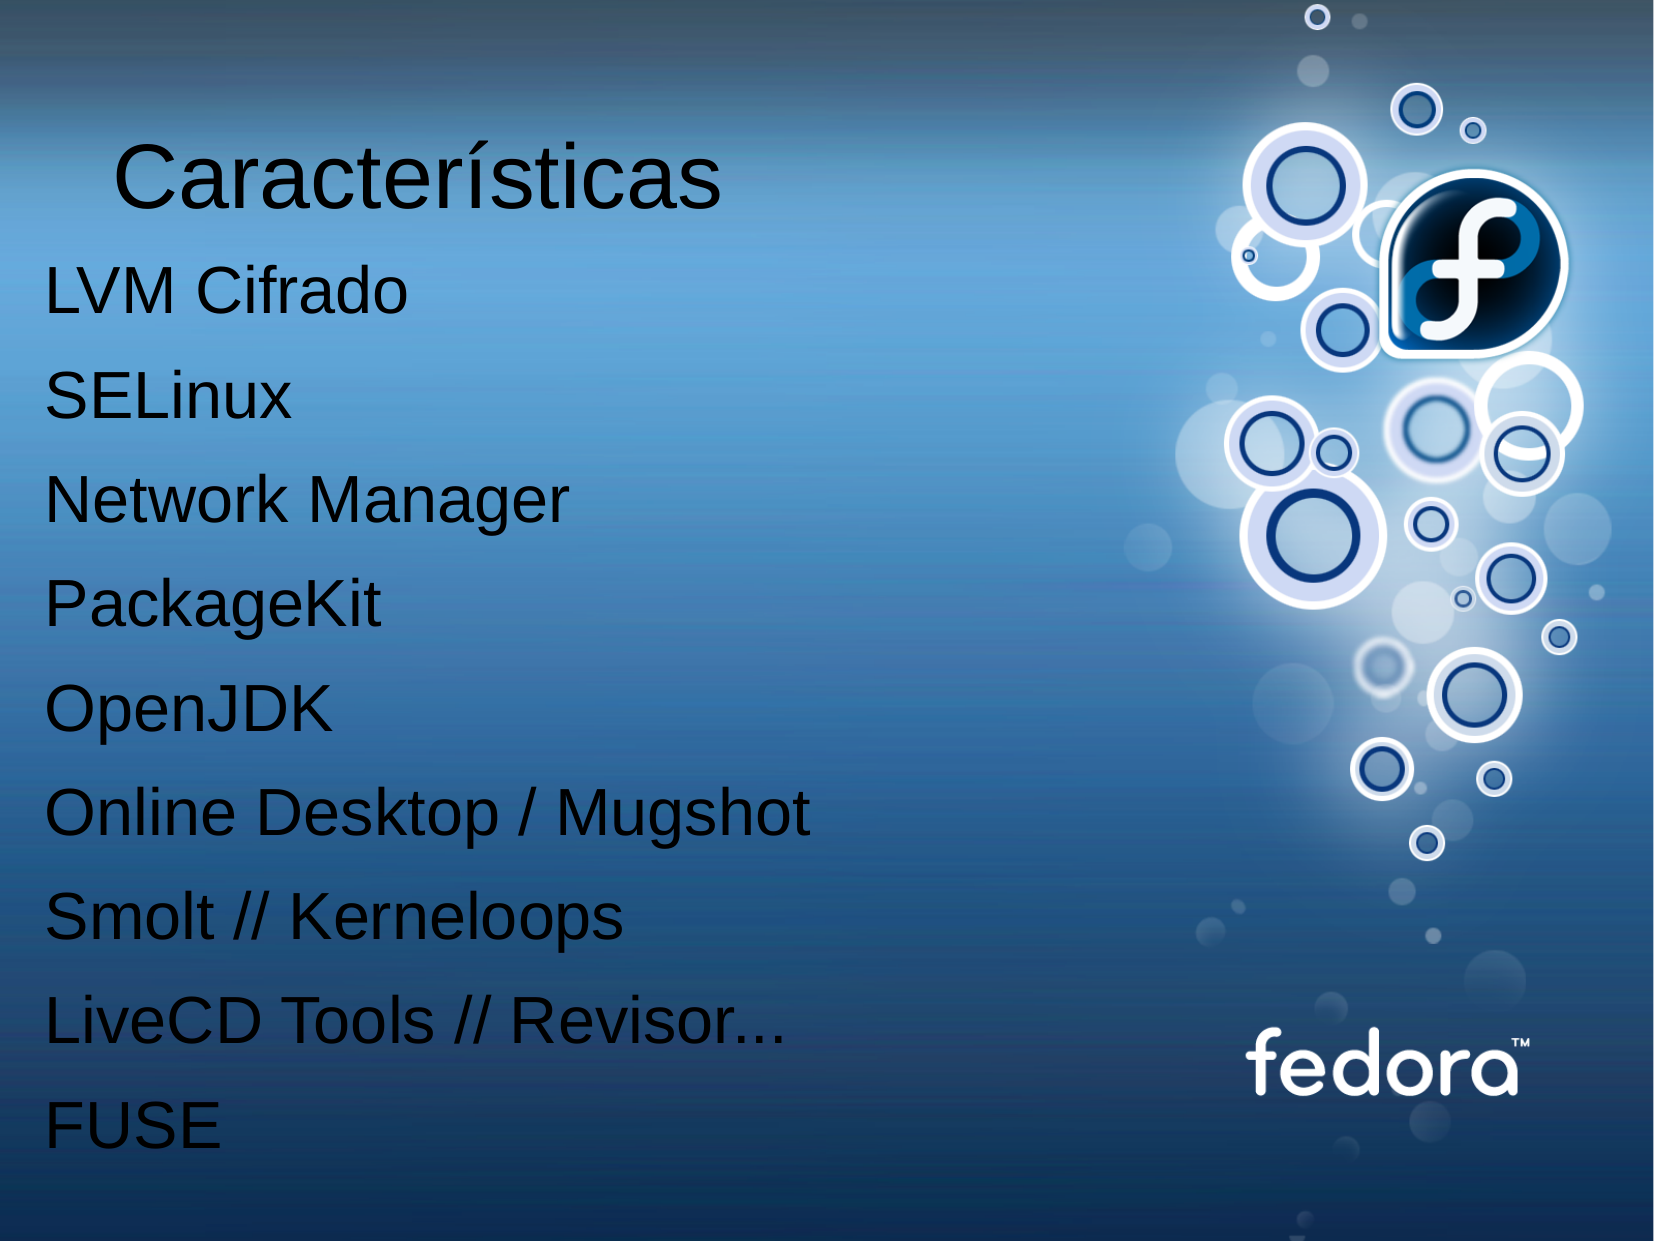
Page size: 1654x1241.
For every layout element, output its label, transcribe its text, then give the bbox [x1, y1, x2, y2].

picture [0, 0, 1654, 1241]
list LVM Cifrado SELinux Network Manager PackageKit OpenJDK Online Desktop / Mugshot Smolt // Kerneloops LiveCD Tools // Revisor... FUSE [44, 253, 1351, 1163]
title Características [76, 73, 1565, 281]
